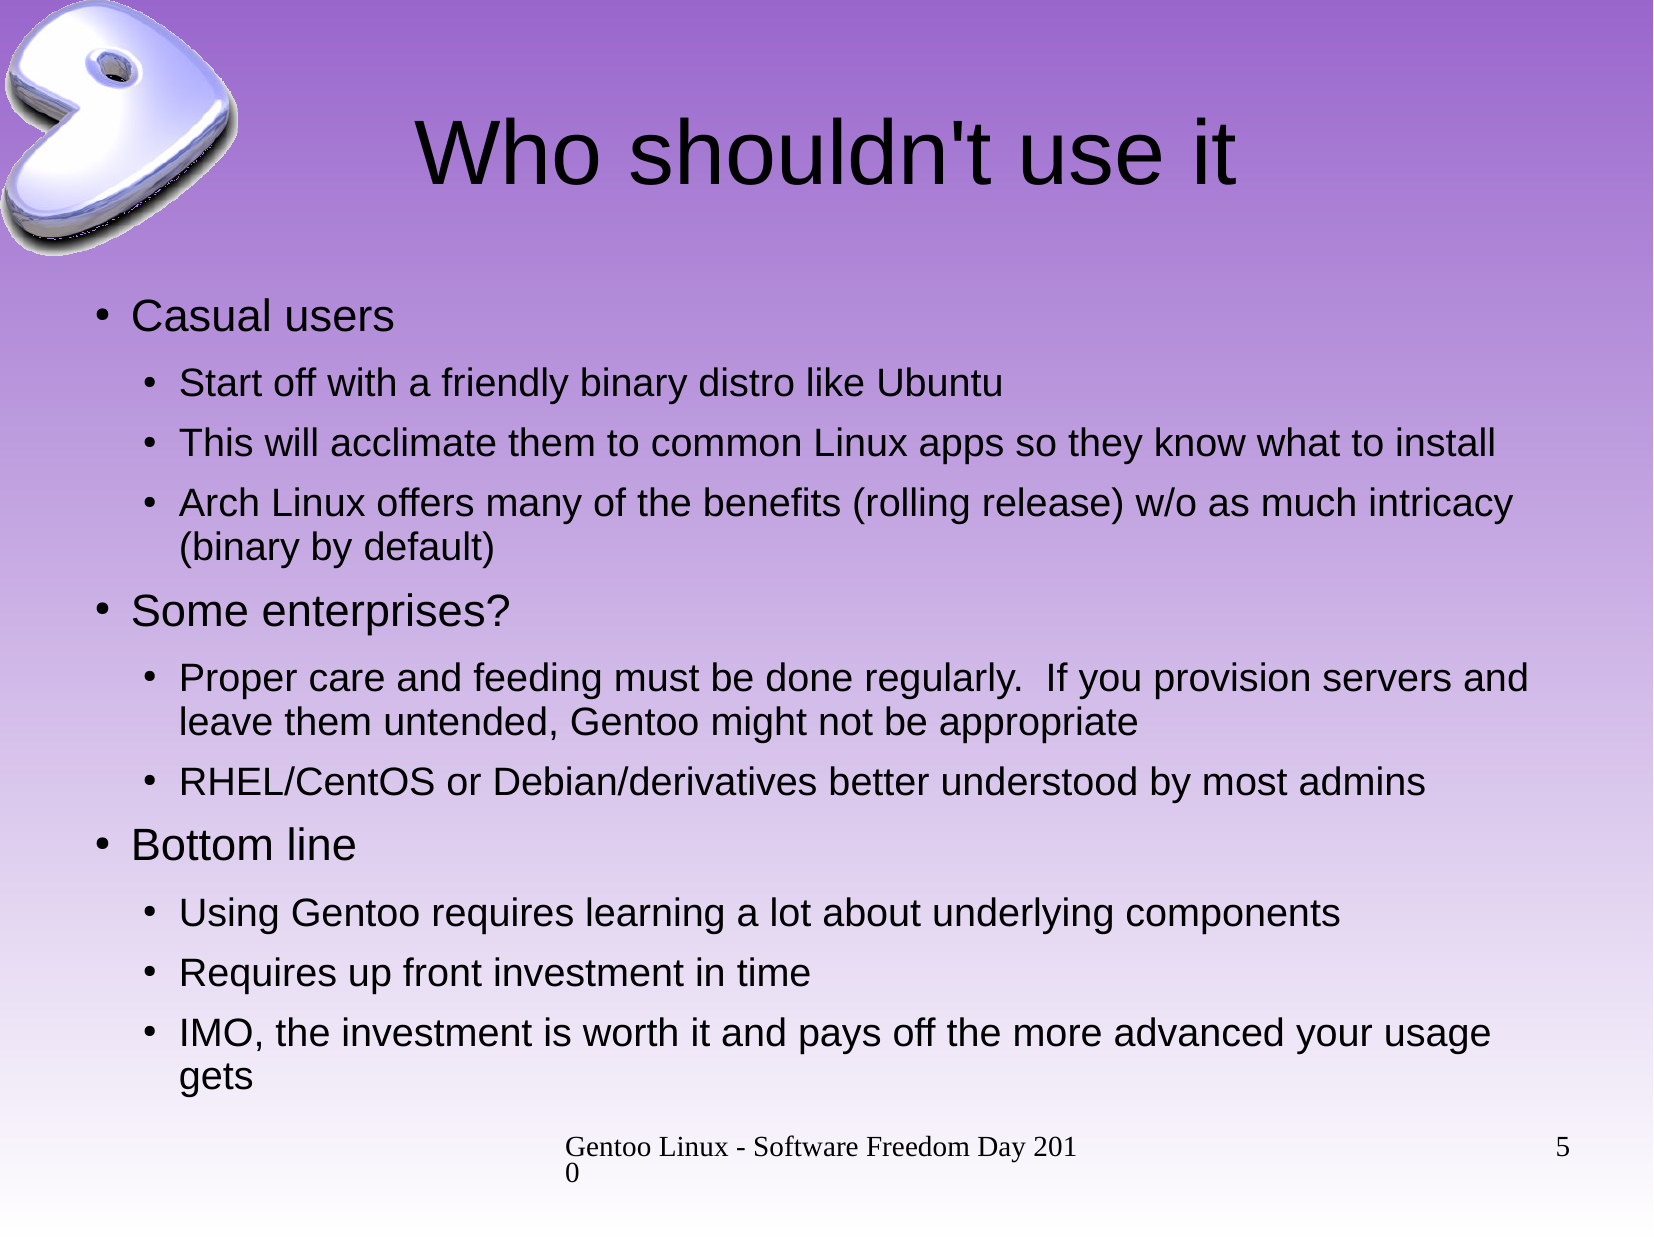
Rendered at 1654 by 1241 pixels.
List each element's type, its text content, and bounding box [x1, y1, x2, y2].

picture [0, 0, 238, 263]
list Casual users Start off with a friendly binary distro like Ubuntu This will acclimate them to common Linux apps so they know what to install Arch Linux offers many of the benefits (rolling release) w/o as much intricacy (binary by default) Some enterprises? Proper care and feeding must be done regularly. If you provision servers and leave them untended, Gentoo might not be appropriate RHEL/CentOS or Debian/derivatives better understood by most admins Bottom line Using Gentoo requires learning a lot about underlying components Requires up front investment in time IMO, the investment is worth it and pays off the more advanced your usage gets [82, 290, 1571, 1109]
title Who shouldn't use it [82, 56, 1571, 250]
